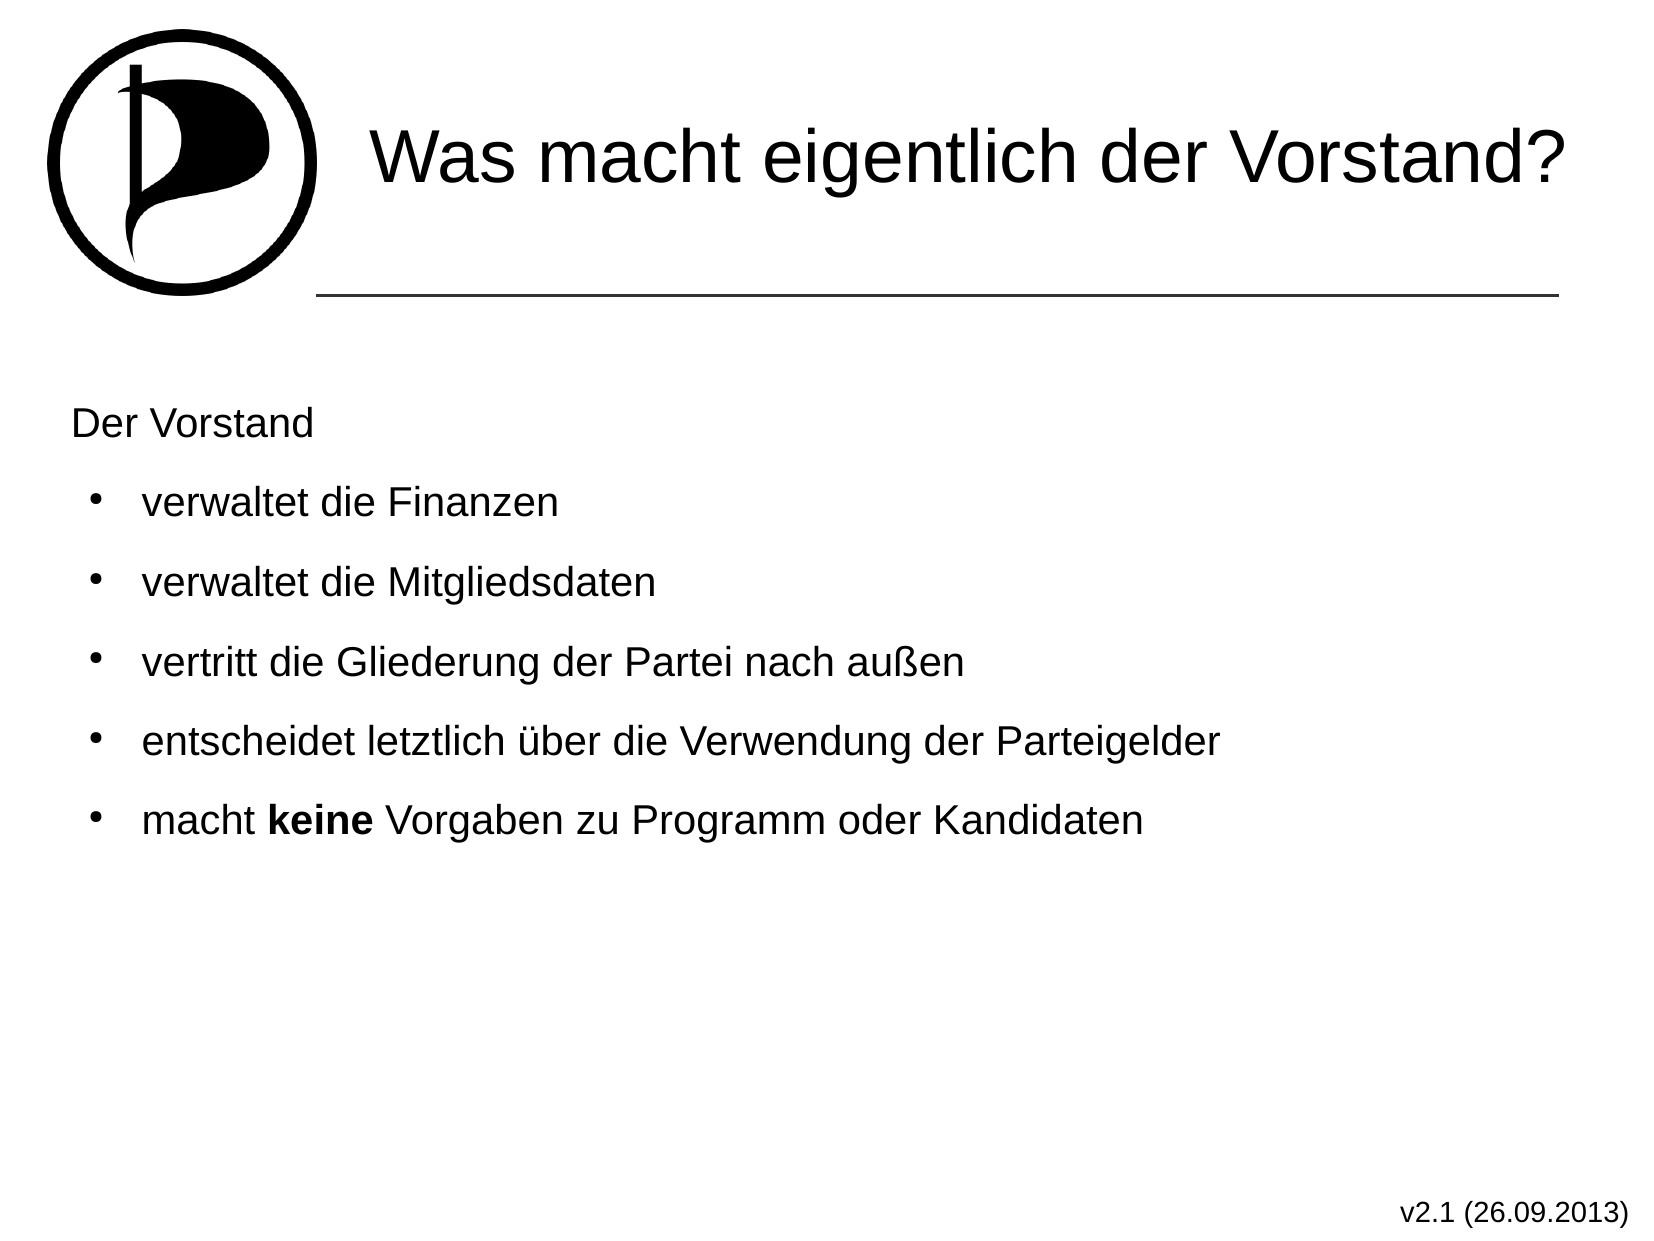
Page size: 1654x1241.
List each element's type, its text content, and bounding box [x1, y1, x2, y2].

title Was macht eigentlich der Vorstand? [366, 49, 1571, 257]
list v2.1 (26.09.2013) [1358, 1192, 1654, 1241]
picture [47, 29, 317, 296]
list Der Vorstand verwaltet die Finanzen verwaltet die Mitgliedsdaten vertritt die Gliederung der Partei nach außen entscheidet letztlich über die Verwendung der Parteigelder macht keine Vorgaben zu Programm oder Kandidaten [70, 395, 1550, 1086]
